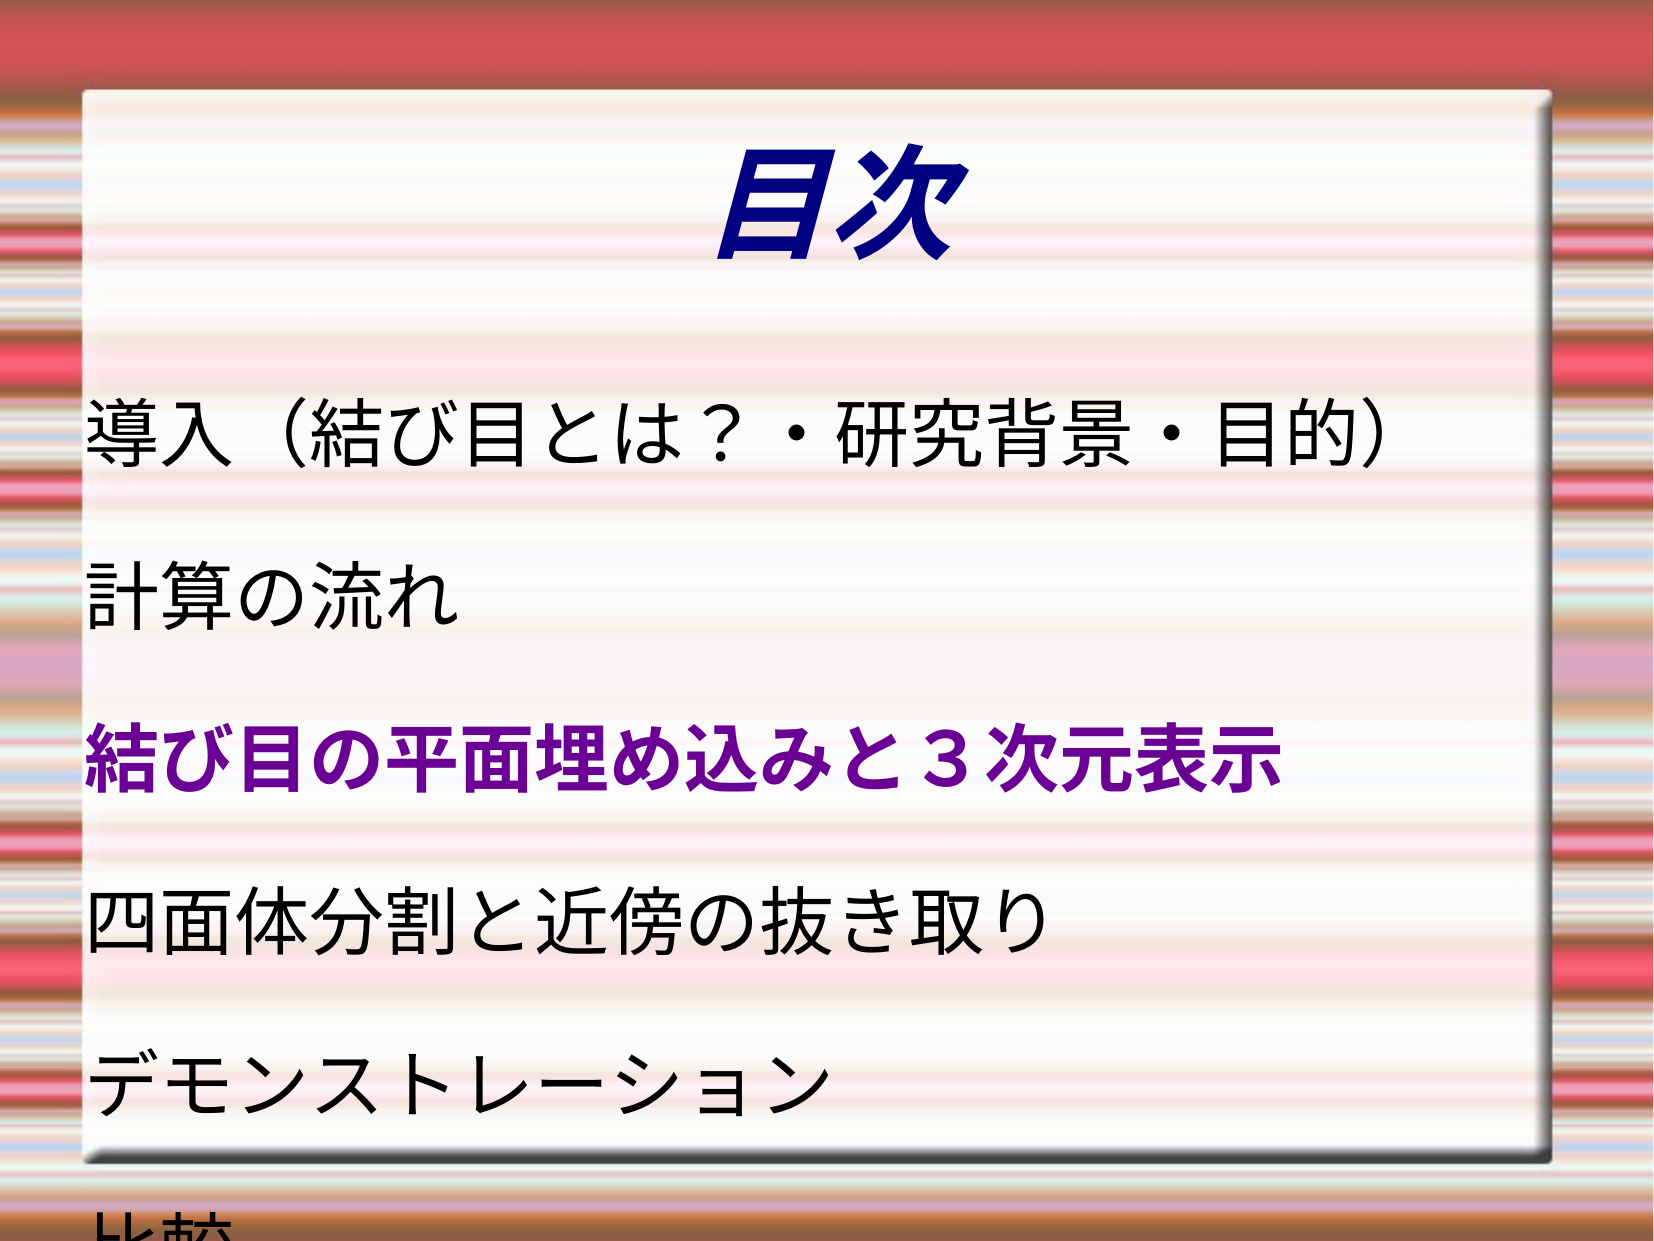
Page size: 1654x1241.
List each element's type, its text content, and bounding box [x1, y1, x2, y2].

picture [0, 0, 1654, 1241]
picture [180, 1235, 188, 1241]
title 目次 [121, 91, 1534, 299]
list 導入（結び目とは？・研究背景・目的） 計算の流れ 結び目の平面埋め込みと３次元表示 四面体分割と近傍の抜き取り デモンストレーション 比較 考察・今後の課題 [72, 320, 1561, 1139]
picture [169, 1235, 176, 1241]
